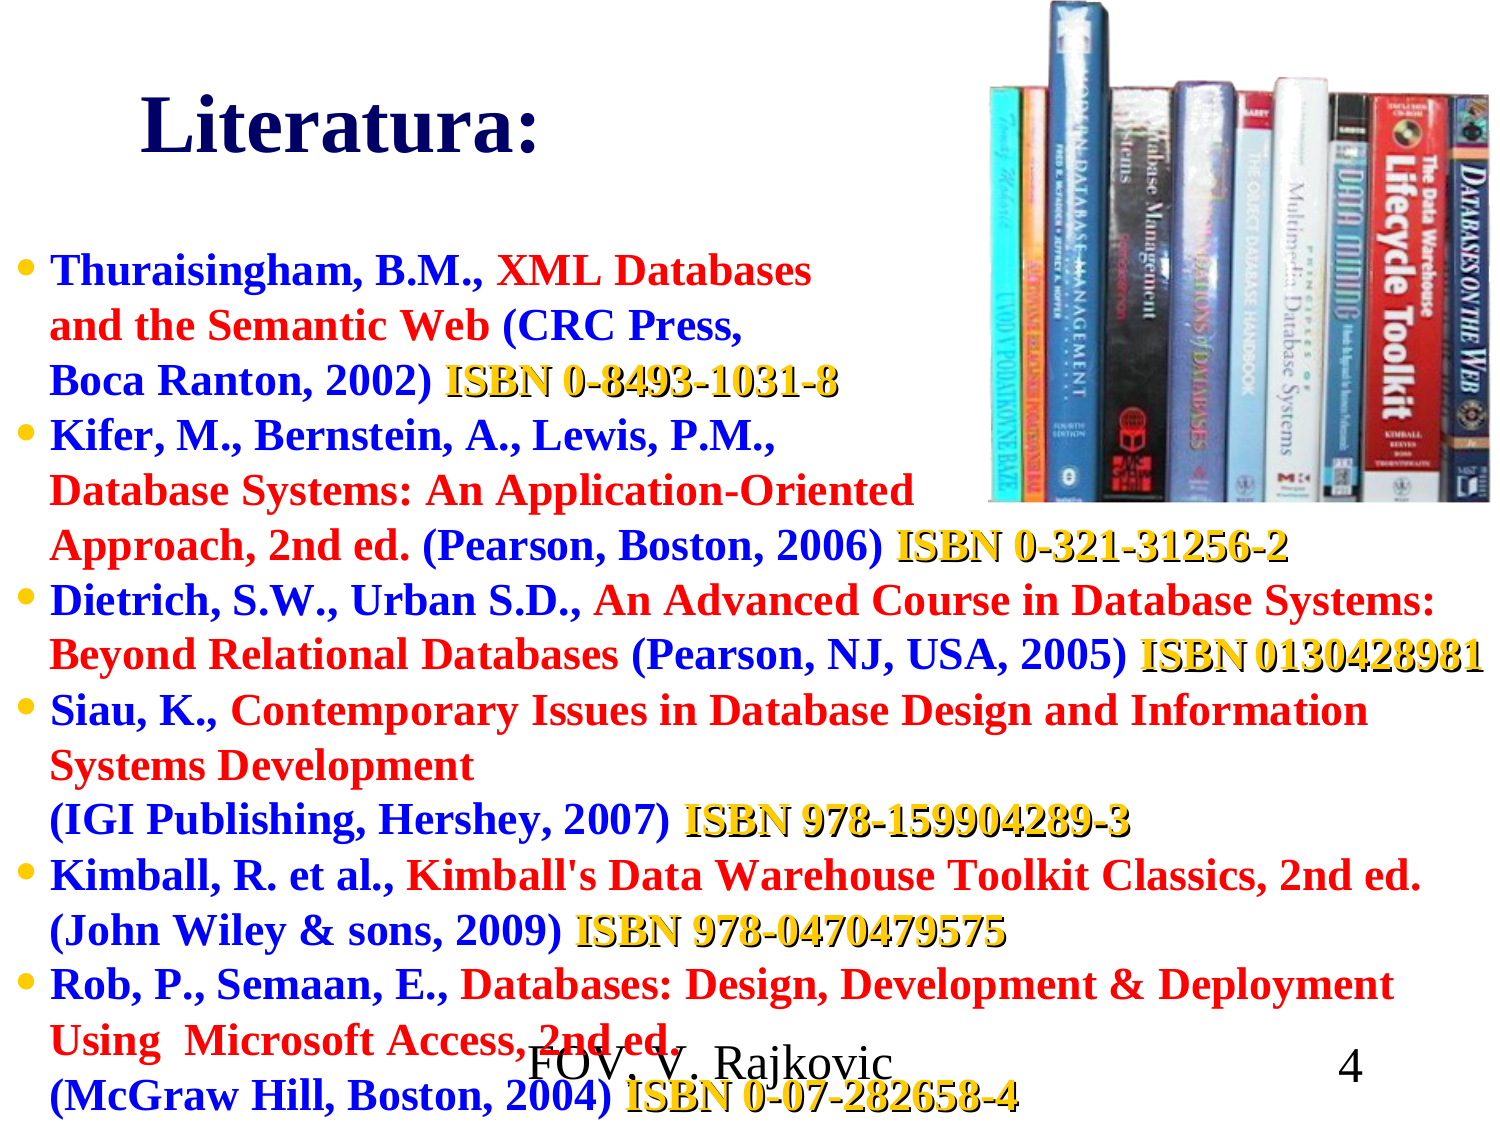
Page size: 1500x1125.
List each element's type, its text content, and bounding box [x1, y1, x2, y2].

text_box Literatura: [125, 62, 558, 178]
picture [988, 0, 1500, 601]
text_box Thuraisingham, B.M., XML Databases and the Semantic Web (CRC Press, Boca Ranton, 2002) ISBN 0-8493-1031-8 Kifer, M., Bernstein, A., Lewis, P.M., Database Systems: An Application-Oriented Approach, 2nd ed. (Pearson, Boston, 2006) ISBN 0-321-31256-2 Dietrich, S.W., Urban S.D., An Advanced Course in Database Systems: Beyond Relational Databases (Pearson, NJ, USA, 2005) ISBN 0130428981 Siau, K., Contemporary Issues in Database Design and Information Systems Development (IGI Publishing, Hershey, 2007) ISBN 978-159904289-3 Kimball, R. et al., Kimball's Data Warehouse Toolkit Classics, 2nd ed. (John Wiley & sons, 2009) ISBN 978-0470479575 Rob, P., Semaan, E., Databases: Design, Development & Deployment Using Microsoft Access, 2nd ed. (McGraw Hill, Boston, 2004) ISBN 0-07-282658-4 [0, 231, 1500, 1125]
